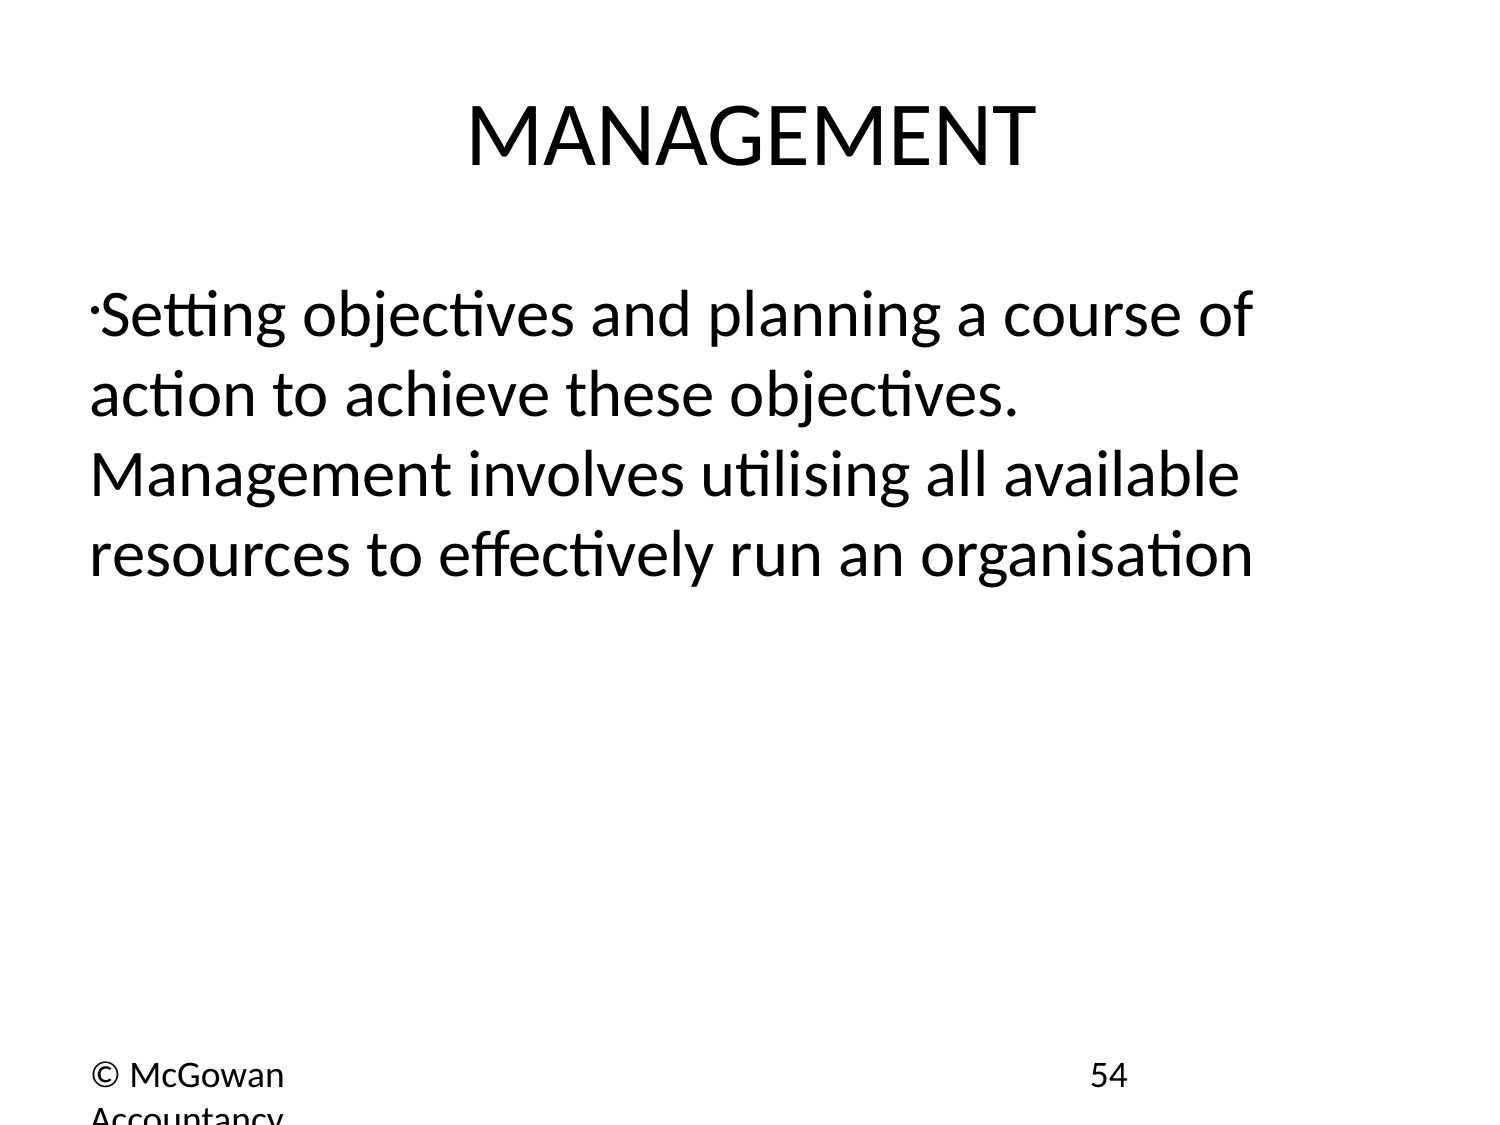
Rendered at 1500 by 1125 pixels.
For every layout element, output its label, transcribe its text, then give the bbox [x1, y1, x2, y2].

title MANAGEMENT [76, 66, 1427, 254]
text_box © McGowan Accountancy Services [75, 1042, 425, 1103]
text_box [1074, 1042, 1425, 1103]
list Setting objectives and planning a course of action to achieve these objectives. Management involves utilising all available resources to effectively run an organisation [75, 262, 1425, 1005]
